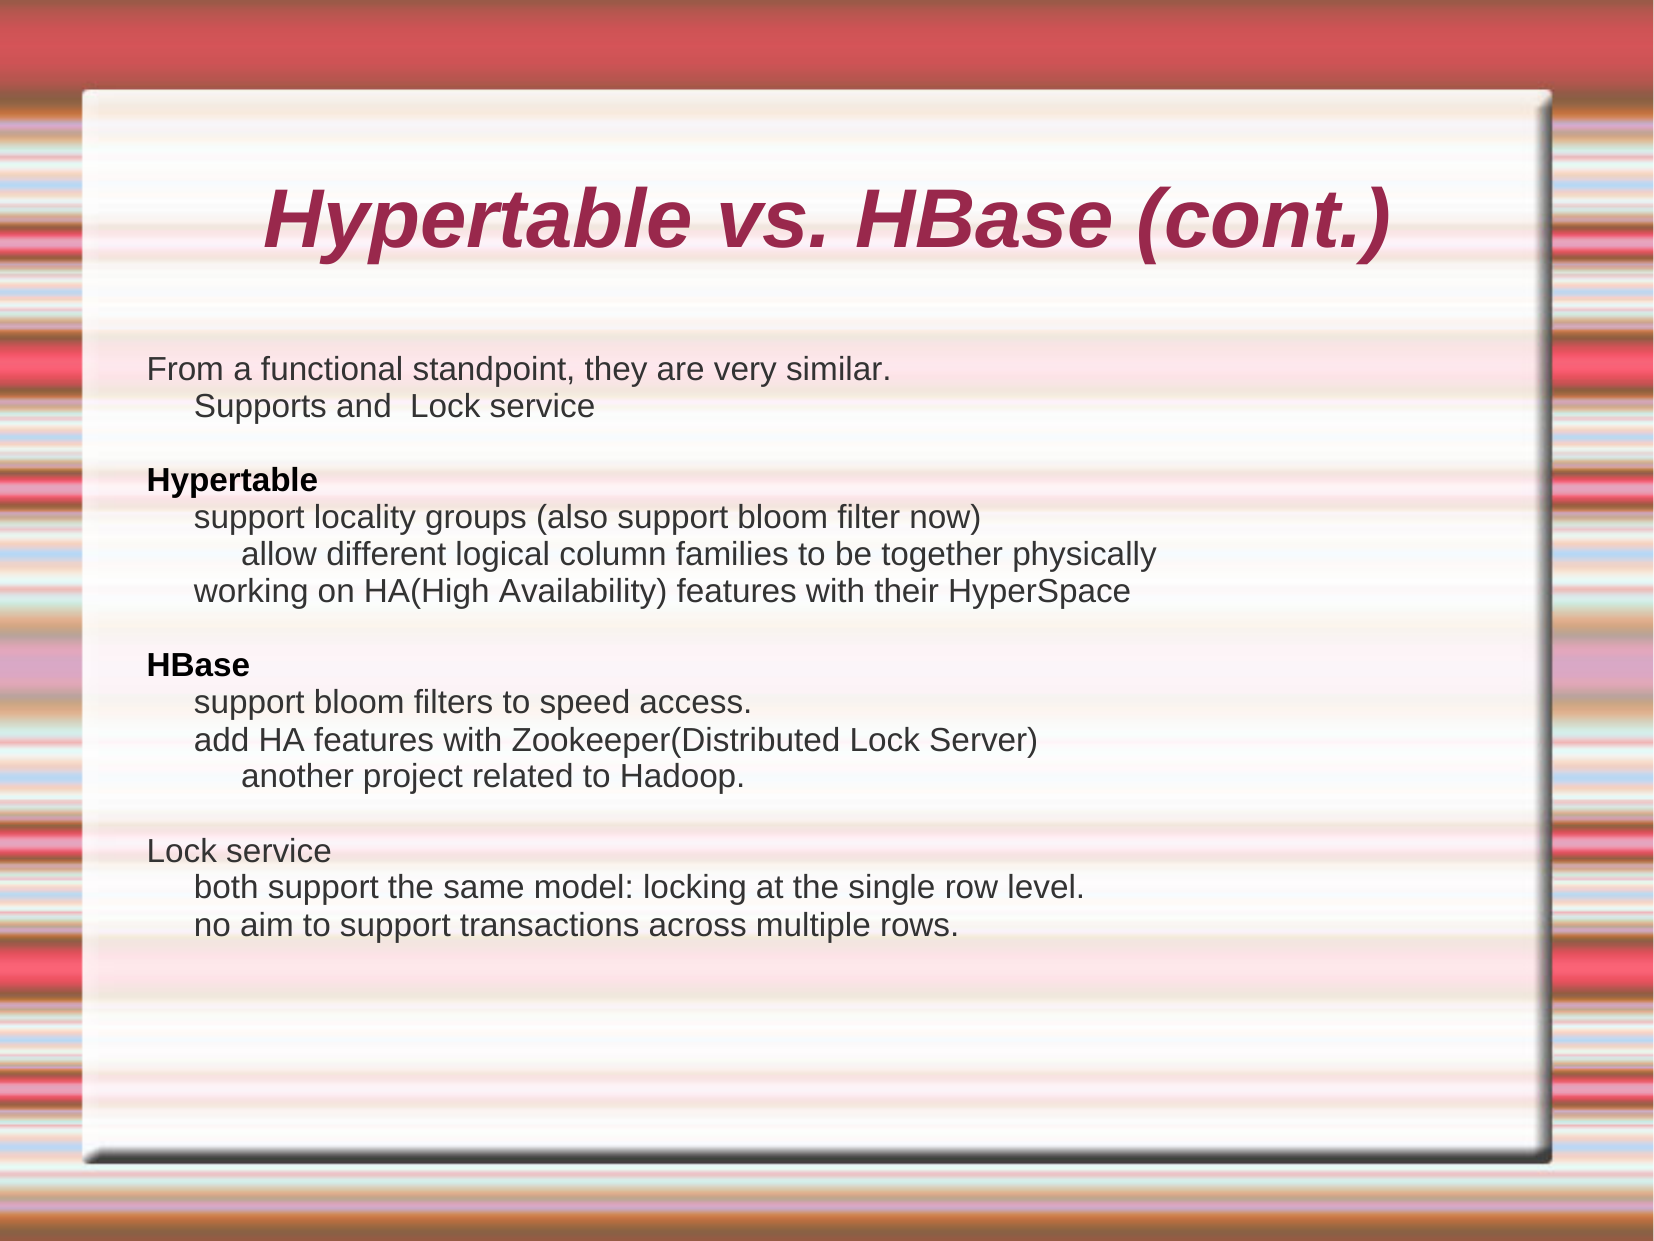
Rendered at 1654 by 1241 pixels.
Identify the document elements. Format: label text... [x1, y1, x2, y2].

picture [0, 0, 1654, 1241]
list From a functional standpoint, they are very similar. Supports and Lock service Hypertable support locality groups (also support bloom filter now) allow different logical column families to be together physically working on HA(High Availability) features with their HyperSpace HBase support bloom filters to speed access. add HA features with Zookeeper(Distributed Lock Server) another project related to Hadoop. Lock service both support the same model: locking at the single row level. no aim to support transactions across multiple rows. [134, 350, 1516, 1118]
title Hypertable vs. HBase (cont.) [121, 122, 1534, 315]
